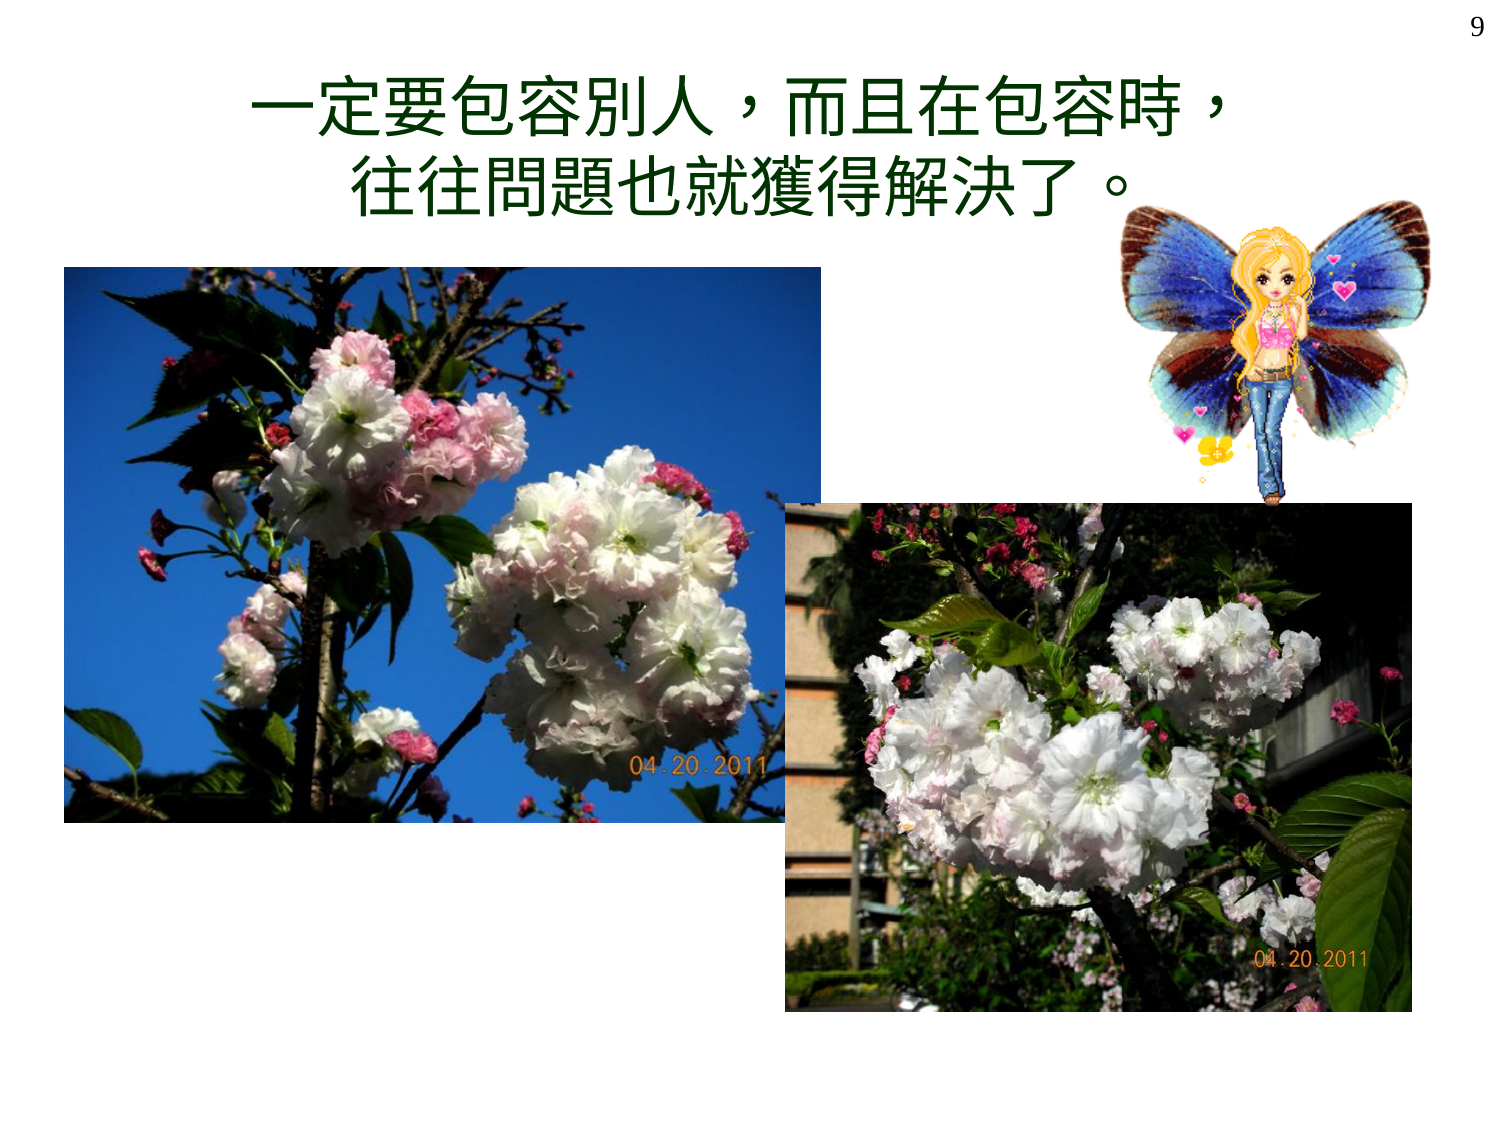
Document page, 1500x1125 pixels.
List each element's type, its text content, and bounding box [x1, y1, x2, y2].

picture [64, 172, 1449, 1012]
title 一定要包容別人，而且在包容時， 往往問題也就獲得解決了。 [137, 54, 1363, 232]
text_box <編號> [1249, 0, 1500, 76]
